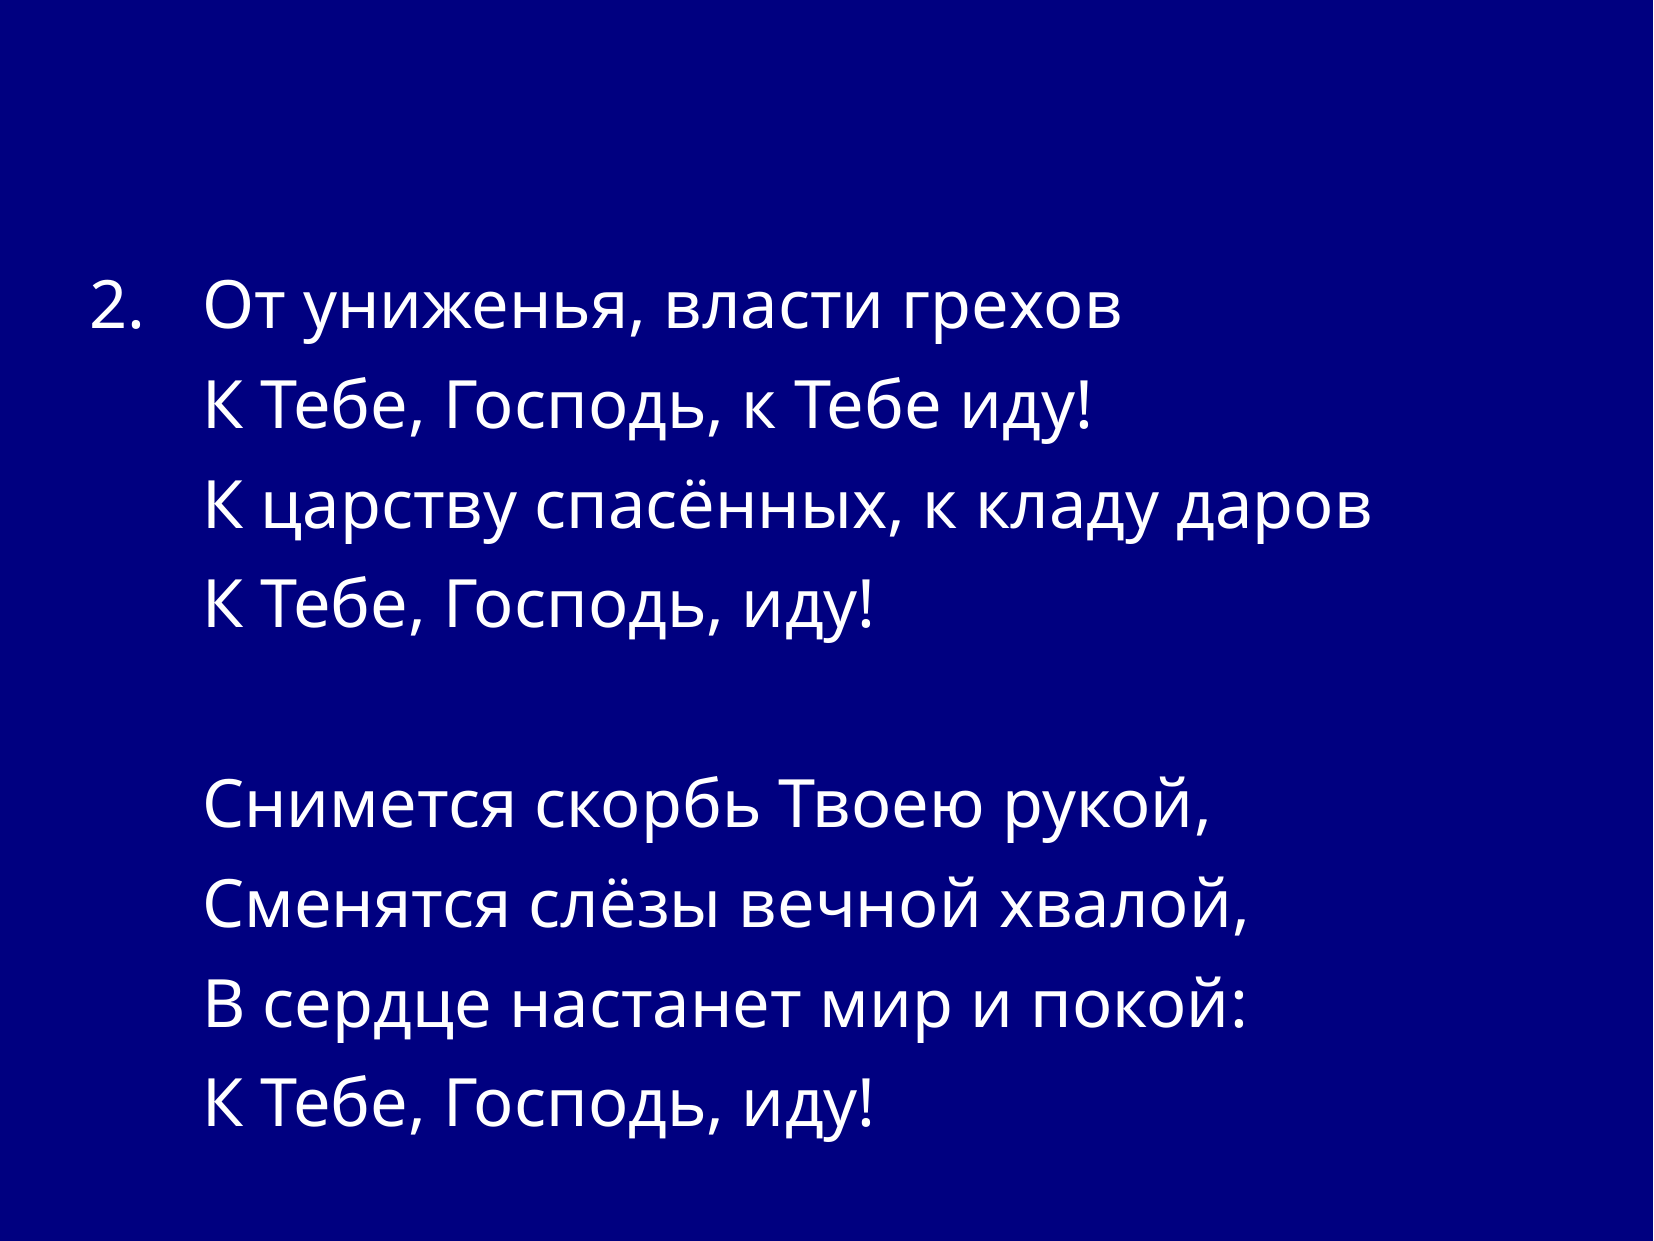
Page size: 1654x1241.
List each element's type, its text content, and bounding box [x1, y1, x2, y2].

text_box 2. От униженья, власти грехов К Тебе, Господь, к Тебе иду! К царству спасённых, к кладу даров К Тебе, Господь, иду! Снимется скорбь Твоею рукой, Сменятся слёзы вечной хвалой, В сердце настанет мир и покой: К Тебе, Господь, иду! [75, 150, 1576, 1163]
